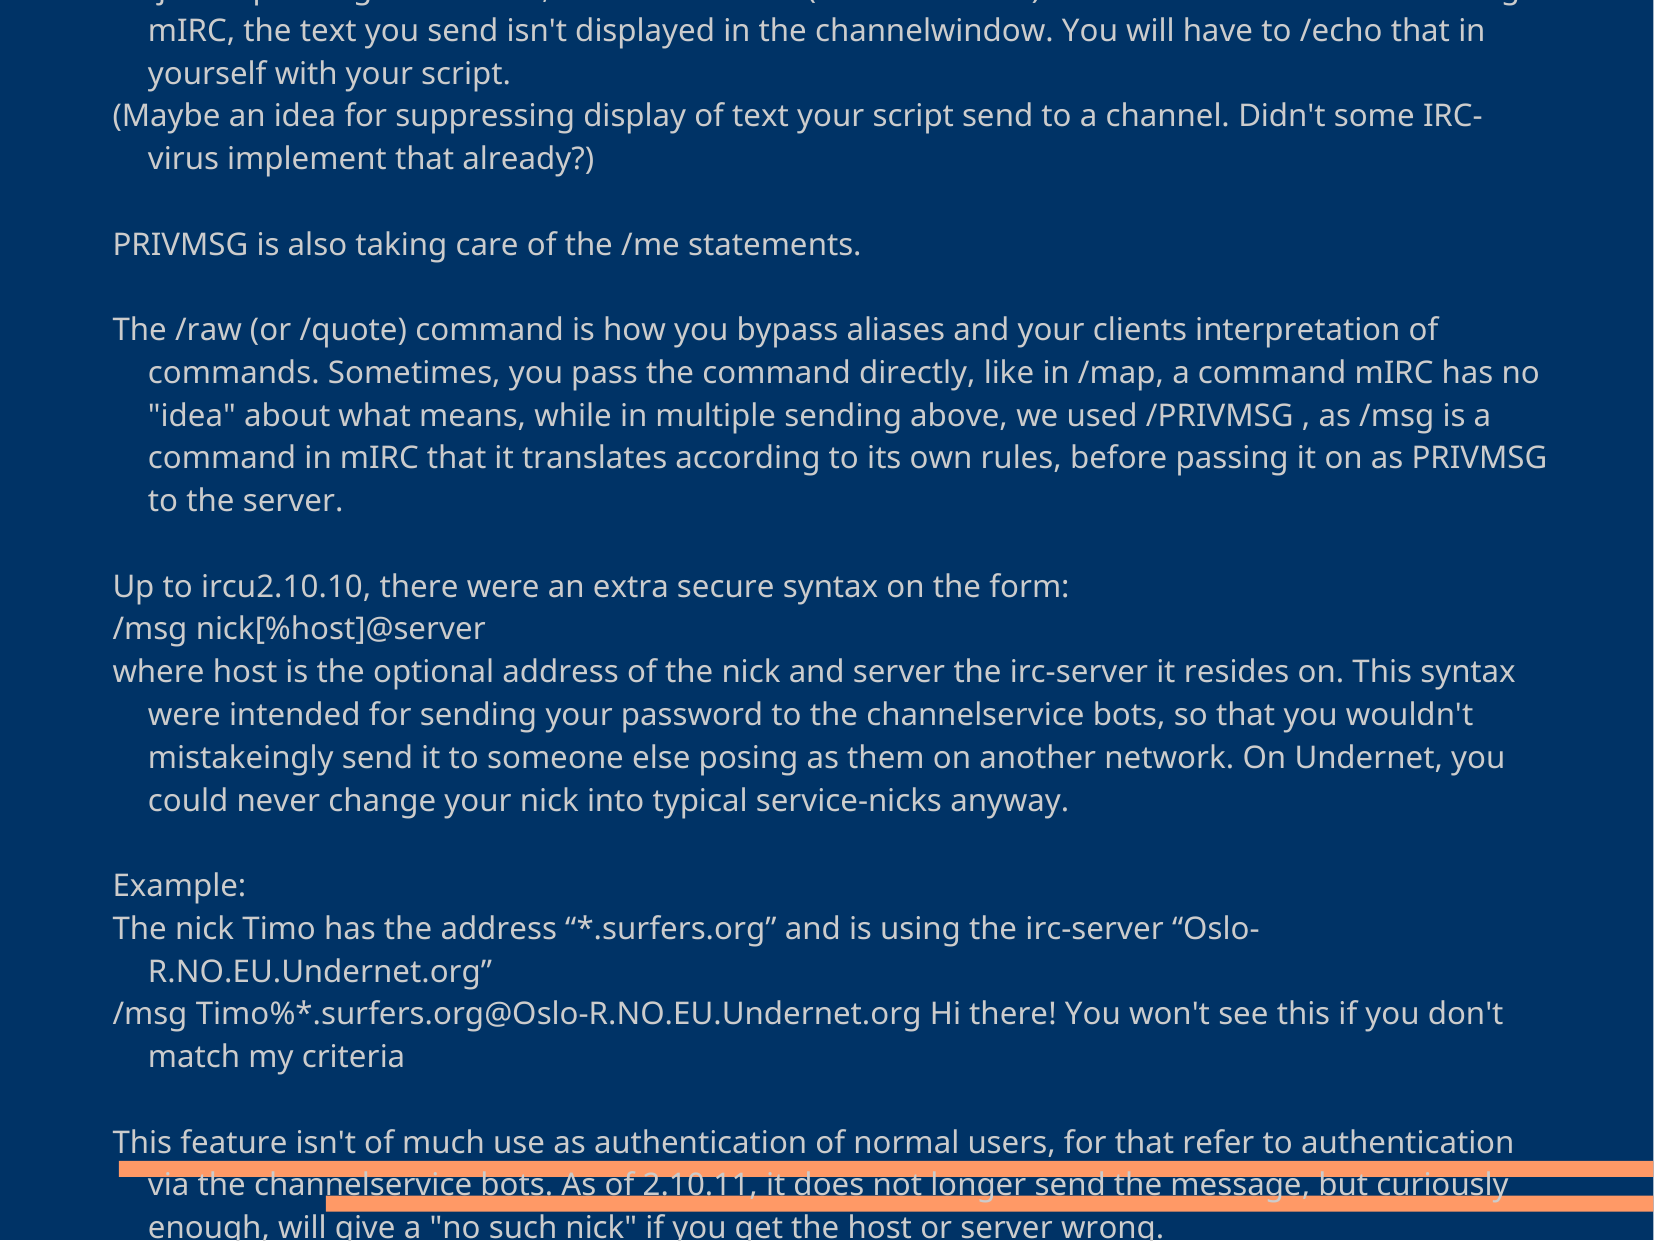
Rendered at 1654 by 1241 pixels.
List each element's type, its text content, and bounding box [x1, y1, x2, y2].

subtitle If we take advantage of the underlying machinery, we can send one message to several destinations. Here's an example: "/raw PRIVMSG Sabeltann,Timo,#ruminants :The grass is greener on the other side, lets move!" Or just: "/privmsg nickorchan,nickorchan text". (Works in mIRC) Note that since we're overriding mIRC, the text you send isn't displayed in the channelwindow. You will have to /echo that in yourself with your script. (Maybe an idea for suppressing display of text your script send to a channel. Didn't some IRC-virus implement that already?) PRIVMSG is also taking care of the /me statements. The /raw (or /quote) command is how you bypass aliases and your clients interpretation of commands. Sometimes, you pass the command directly, like in /map, a command mIRC has no "idea" about what means, while in multiple sending above, we used /PRIVMSG , as /msg is a command in mIRC that it translates according to its own rules, before passing it on as PRIVMSG to the server. Up to ircu2.10.10, there were an extra secure syntax on the form: /msg nick[%host]@server where host is the optional address of the nick and server the irc-server it resides on. This syntax were intended for sending your password to the channelservice bots, so that you wouldn't mistakeingly send it to someone else posing as them on another network. On Undernet, you could never change your nick into typical service-nicks anyway. Example: The nick Timo has the address “*.surfers.org” and is using the irc-server “Oslo-R.NO.EU.Undernet.org” /msg Timo%*.surfers.org@Oslo-R.NO.EU.Undernet.org Hi there! You won't see this if you don't match my criteria This feature isn't of much use as authentication of normal users, for that refer to authentication via the channelservice bots. As of 2.10.11, it does not longer send the message, but curiously enough, will give a "no such nick" if you get the host or server wrong. Together with the list of servers available from www.undernet.org, this supply us with a brute-force way to find a persons' irc-server. [112, 15, 1552, 1241]
